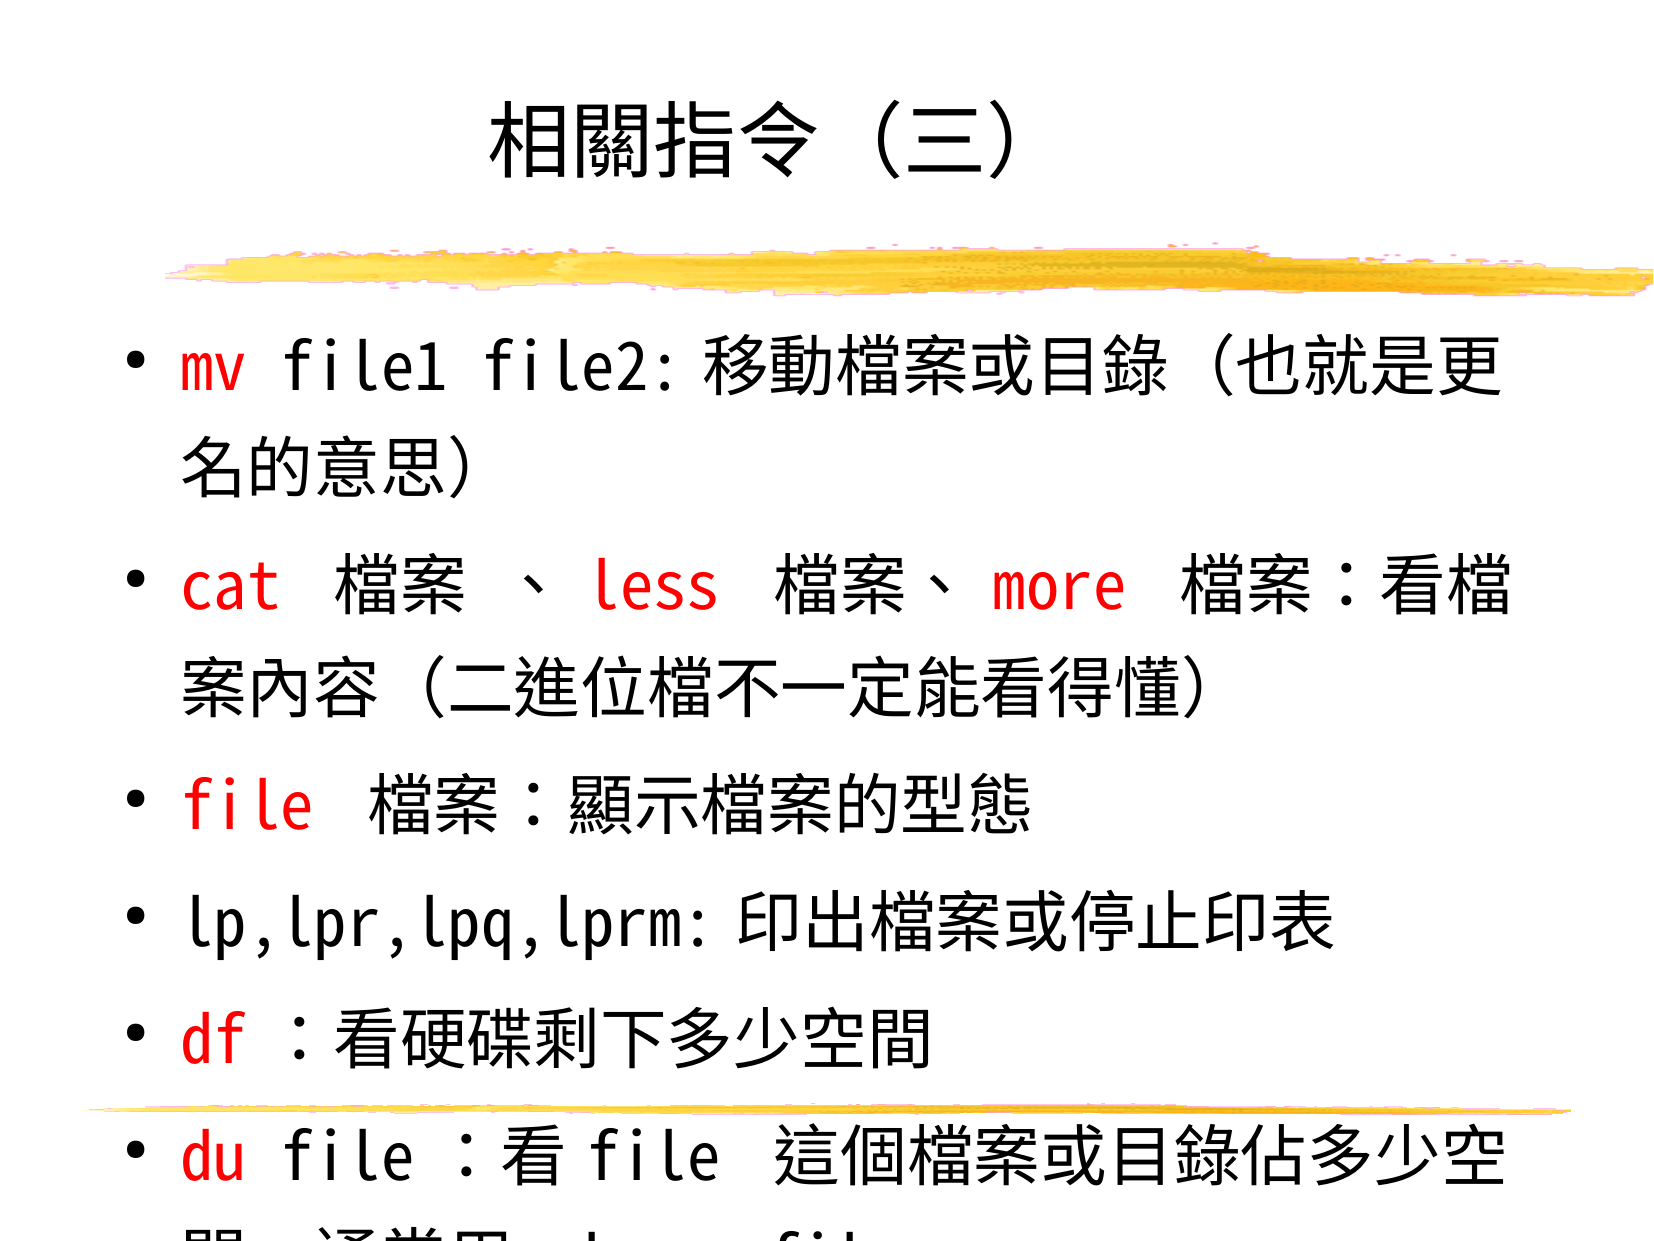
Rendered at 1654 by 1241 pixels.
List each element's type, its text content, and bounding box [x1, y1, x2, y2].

title 相關指令（三） [76, 28, 1482, 236]
list mv file1 file2:移動檔案或目錄（也就是更名的意思） cat 檔案 、less 檔案、more 檔案：看檔案內容（二進位檔不一定能看得懂） file 檔案：顯示檔案的型態 lp,lpr,lpq,lprm:印出檔案或停止印表 df：看硬碟剩下多少空間 du file：看file 這個檔案或目錄佔多少空間，通常用 du -s file。 [124, 307, 1530, 1103]
picture [165, 237, 1654, 308]
picture [82, 1102, 1571, 1117]
